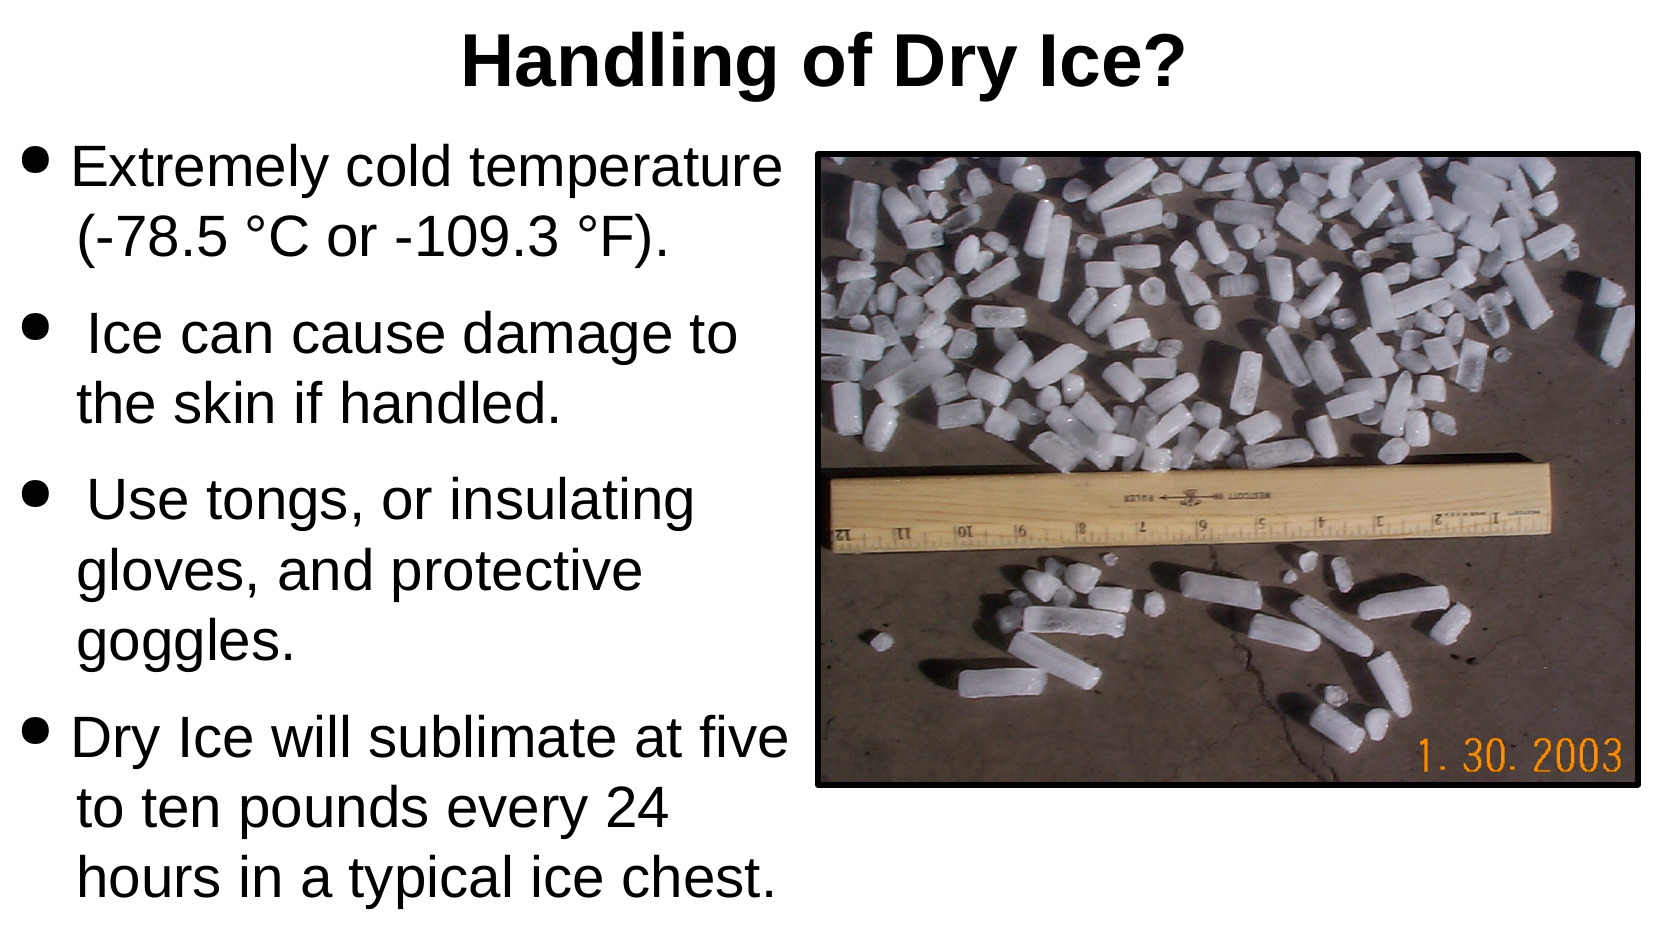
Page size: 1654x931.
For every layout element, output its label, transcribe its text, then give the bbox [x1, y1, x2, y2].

title Handling of Dry Ice? [0, 5, 1654, 107]
picture [820, 156, 1635, 782]
text_box Extremely cold temperature (-78.5 °C or -109.3 °F). Ice can cause damage to the skin if handled. Use tongs, or insulating gloves, and protective goggles. Dry Ice will sublimate at five to ten pounds every 24 hours in a typical ice chest. [2, 120, 820, 917]
